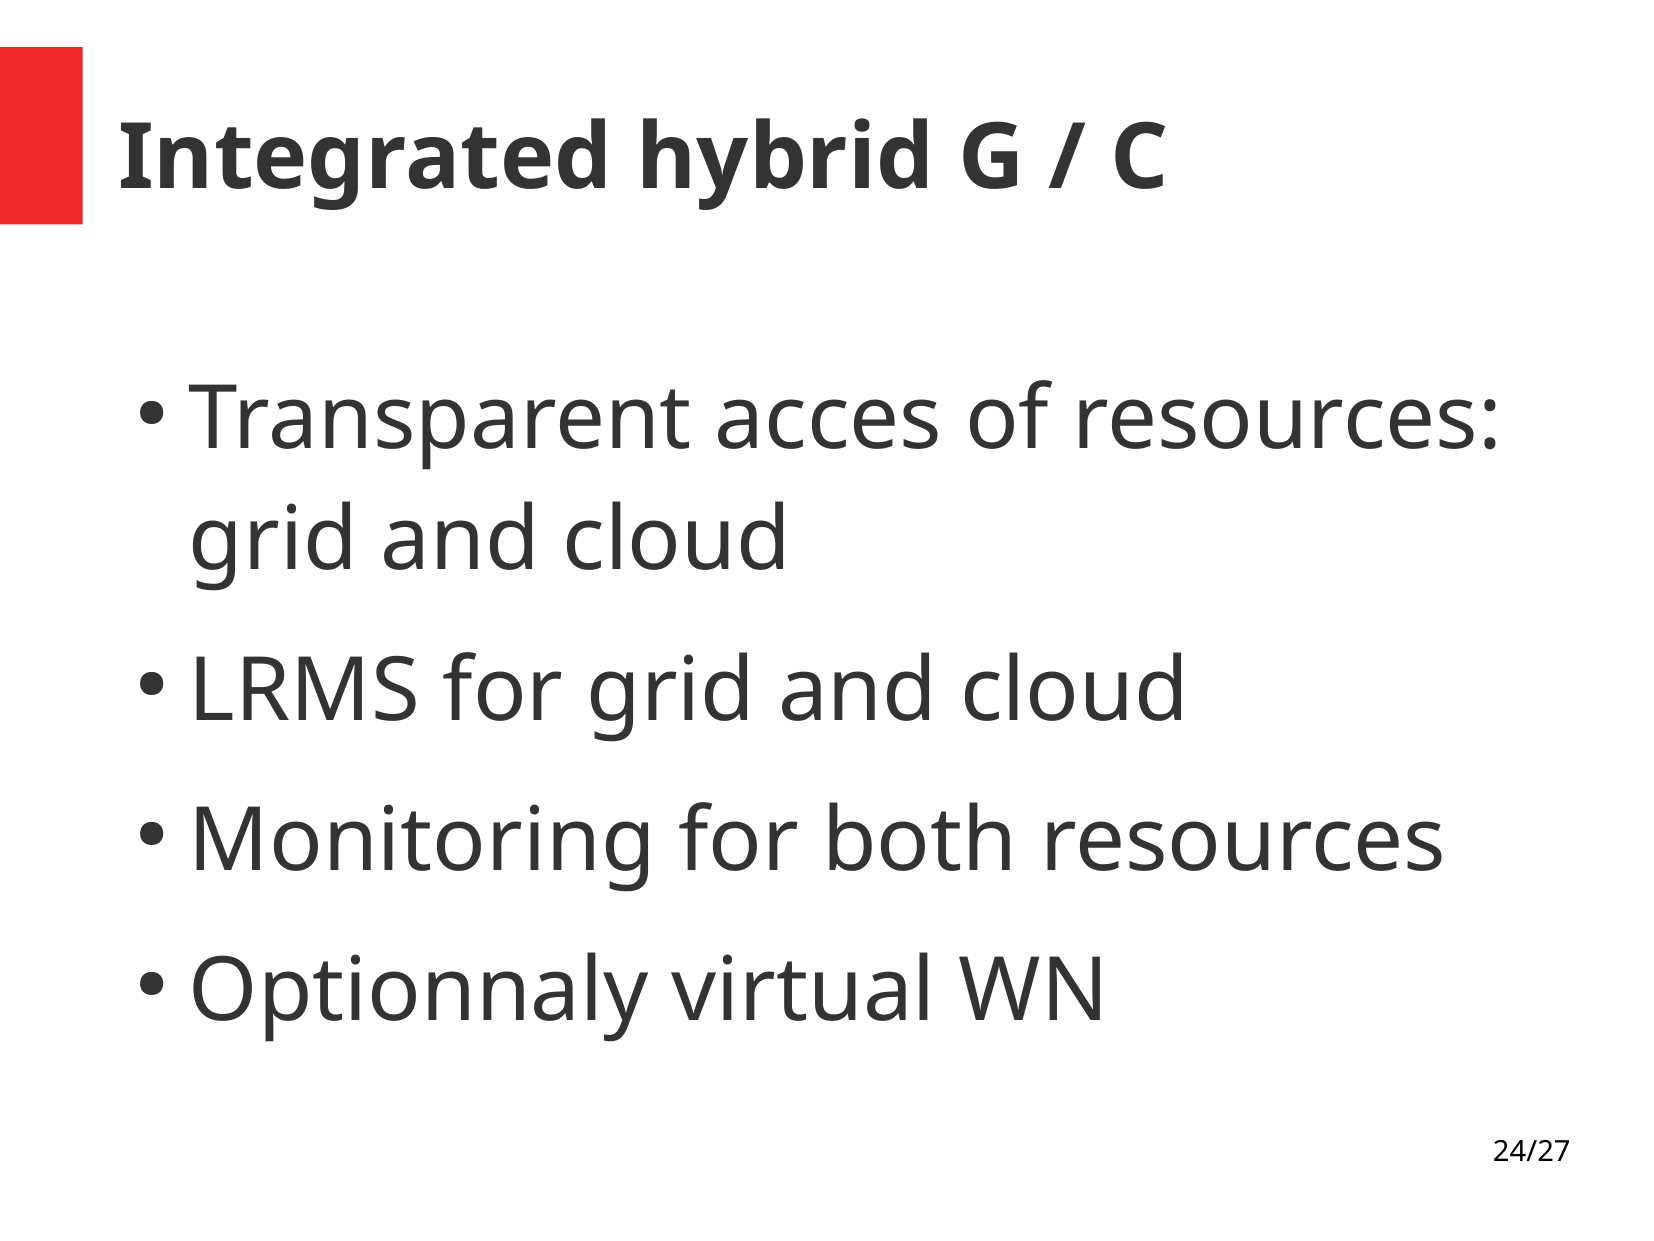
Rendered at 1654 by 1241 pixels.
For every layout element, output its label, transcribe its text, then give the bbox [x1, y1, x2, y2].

list Transparent acces of resources: grid and cloud LRMS for grid and cloud Monitoring for both resources Optionnaly virtual WN [118, 354, 1536, 1074]
title Integrated hybrid G / C [118, 49, 1571, 257]
